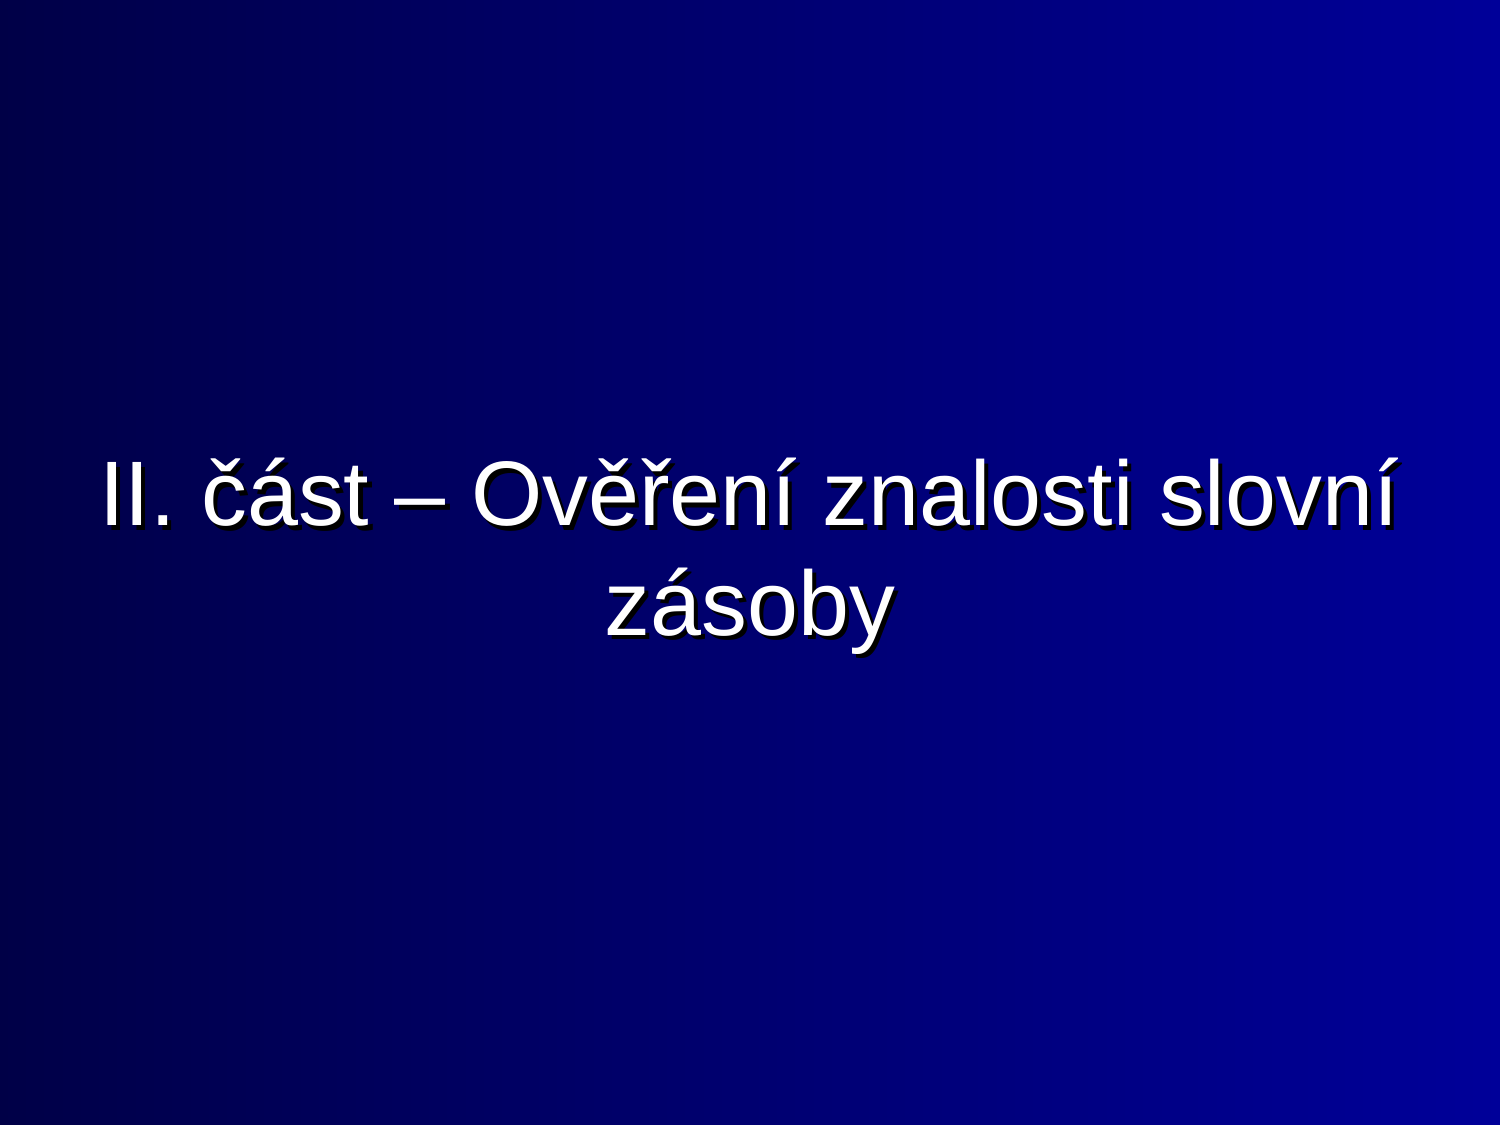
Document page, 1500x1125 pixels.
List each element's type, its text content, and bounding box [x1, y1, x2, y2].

title II. část – Ověření znalosti slovní zásoby [75, 45, 1426, 1044]
